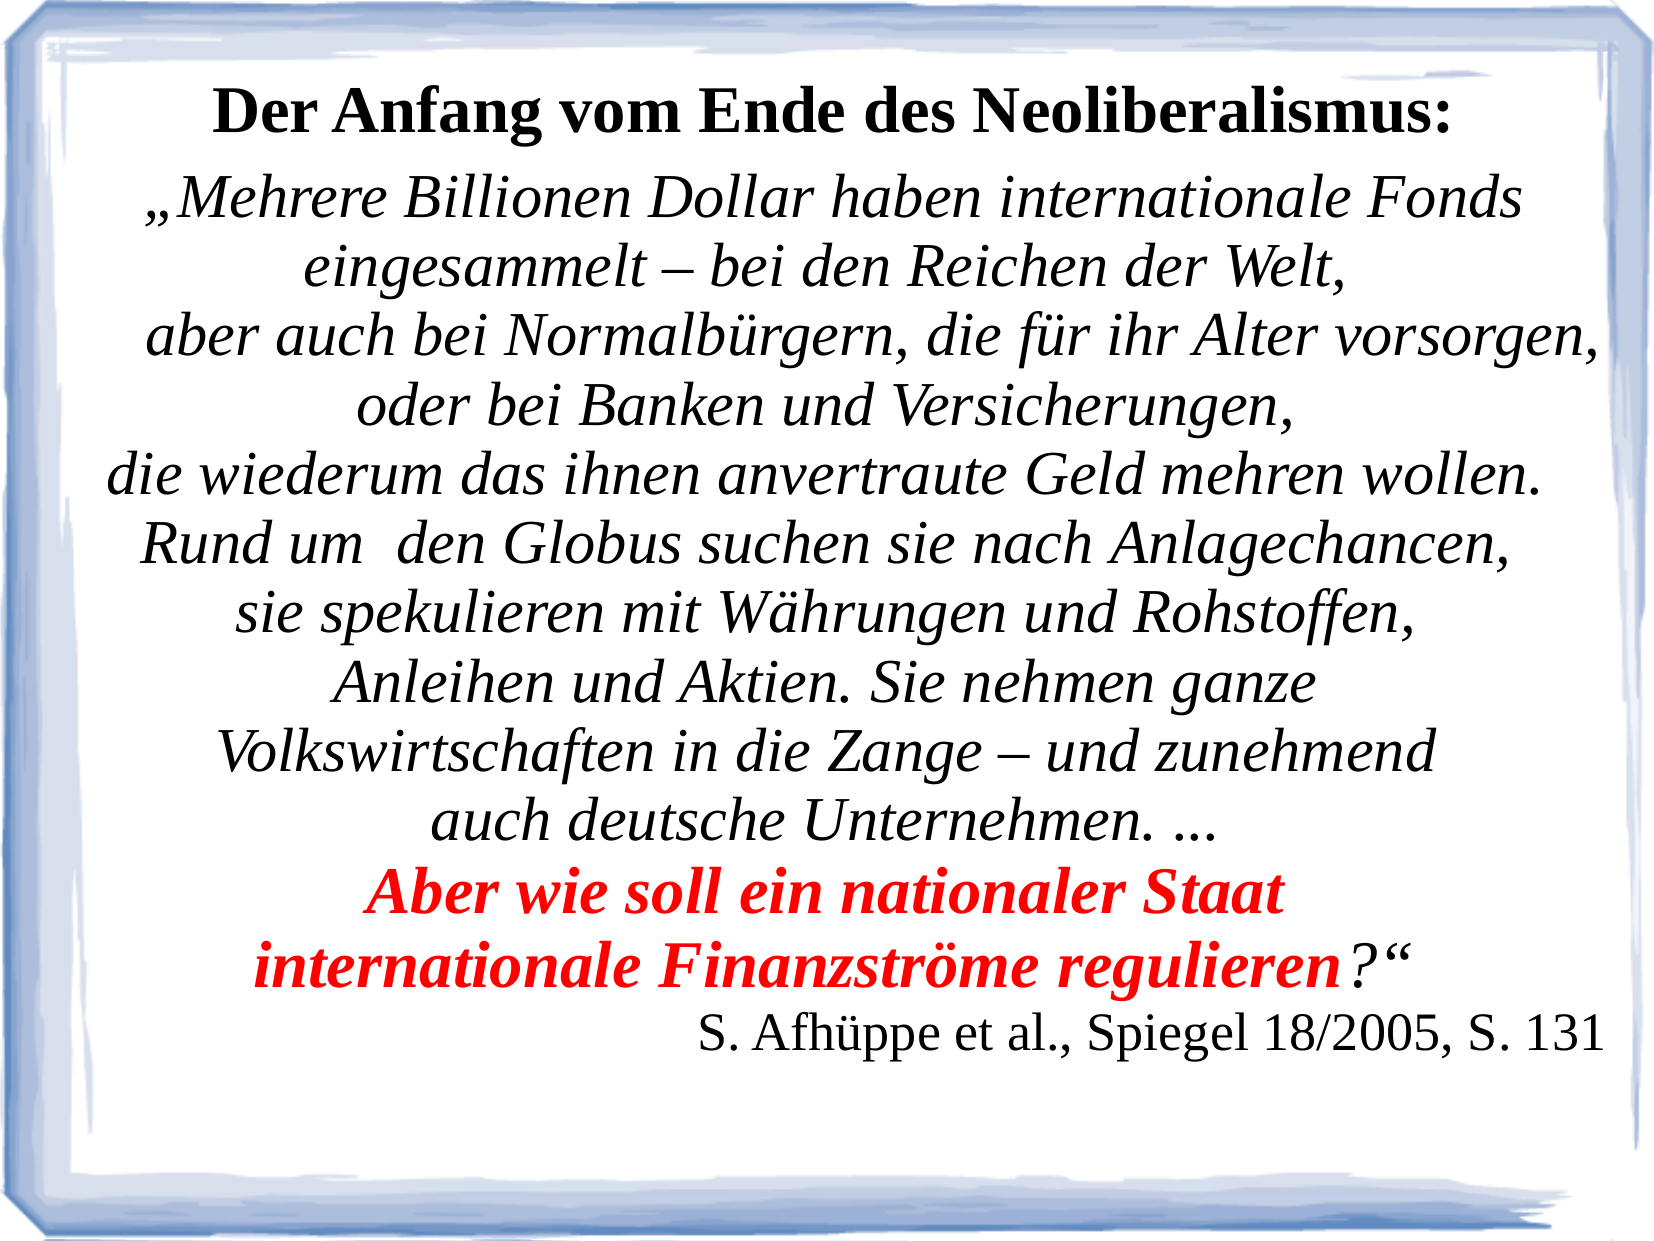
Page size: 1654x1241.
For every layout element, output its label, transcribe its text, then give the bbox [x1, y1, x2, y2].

picture [0, 0, 1654, 1241]
text_box Der Anfang vom Ende des Neoliberalismus: „Mehrere Billionen Dollar haben internationale Fonds eingesammelt – bei den Reichen der Welt, aber auch bei Normalbürgern, die für ihr Alter vorsorgen, oder bei Banken und Versicherungen, die wiederum das ihnen anvertraute Geld mehren wollen. Rund um den Globus suchen sie nach Anlagechancen, sie spekulieren mit Währungen und Rohstoffen, Anleihen und Aktien. Sie nehmen ganze Volkswirtschaften in die Zange – und zunehmend auch deutsche Unternehmen. ... Aber wie soll ein nationaler Staat internationale Finanzströme regulieren?“ S. Afhüppe et al., Spiegel 18/2005, S. 131 [45, 65, 1623, 1185]
